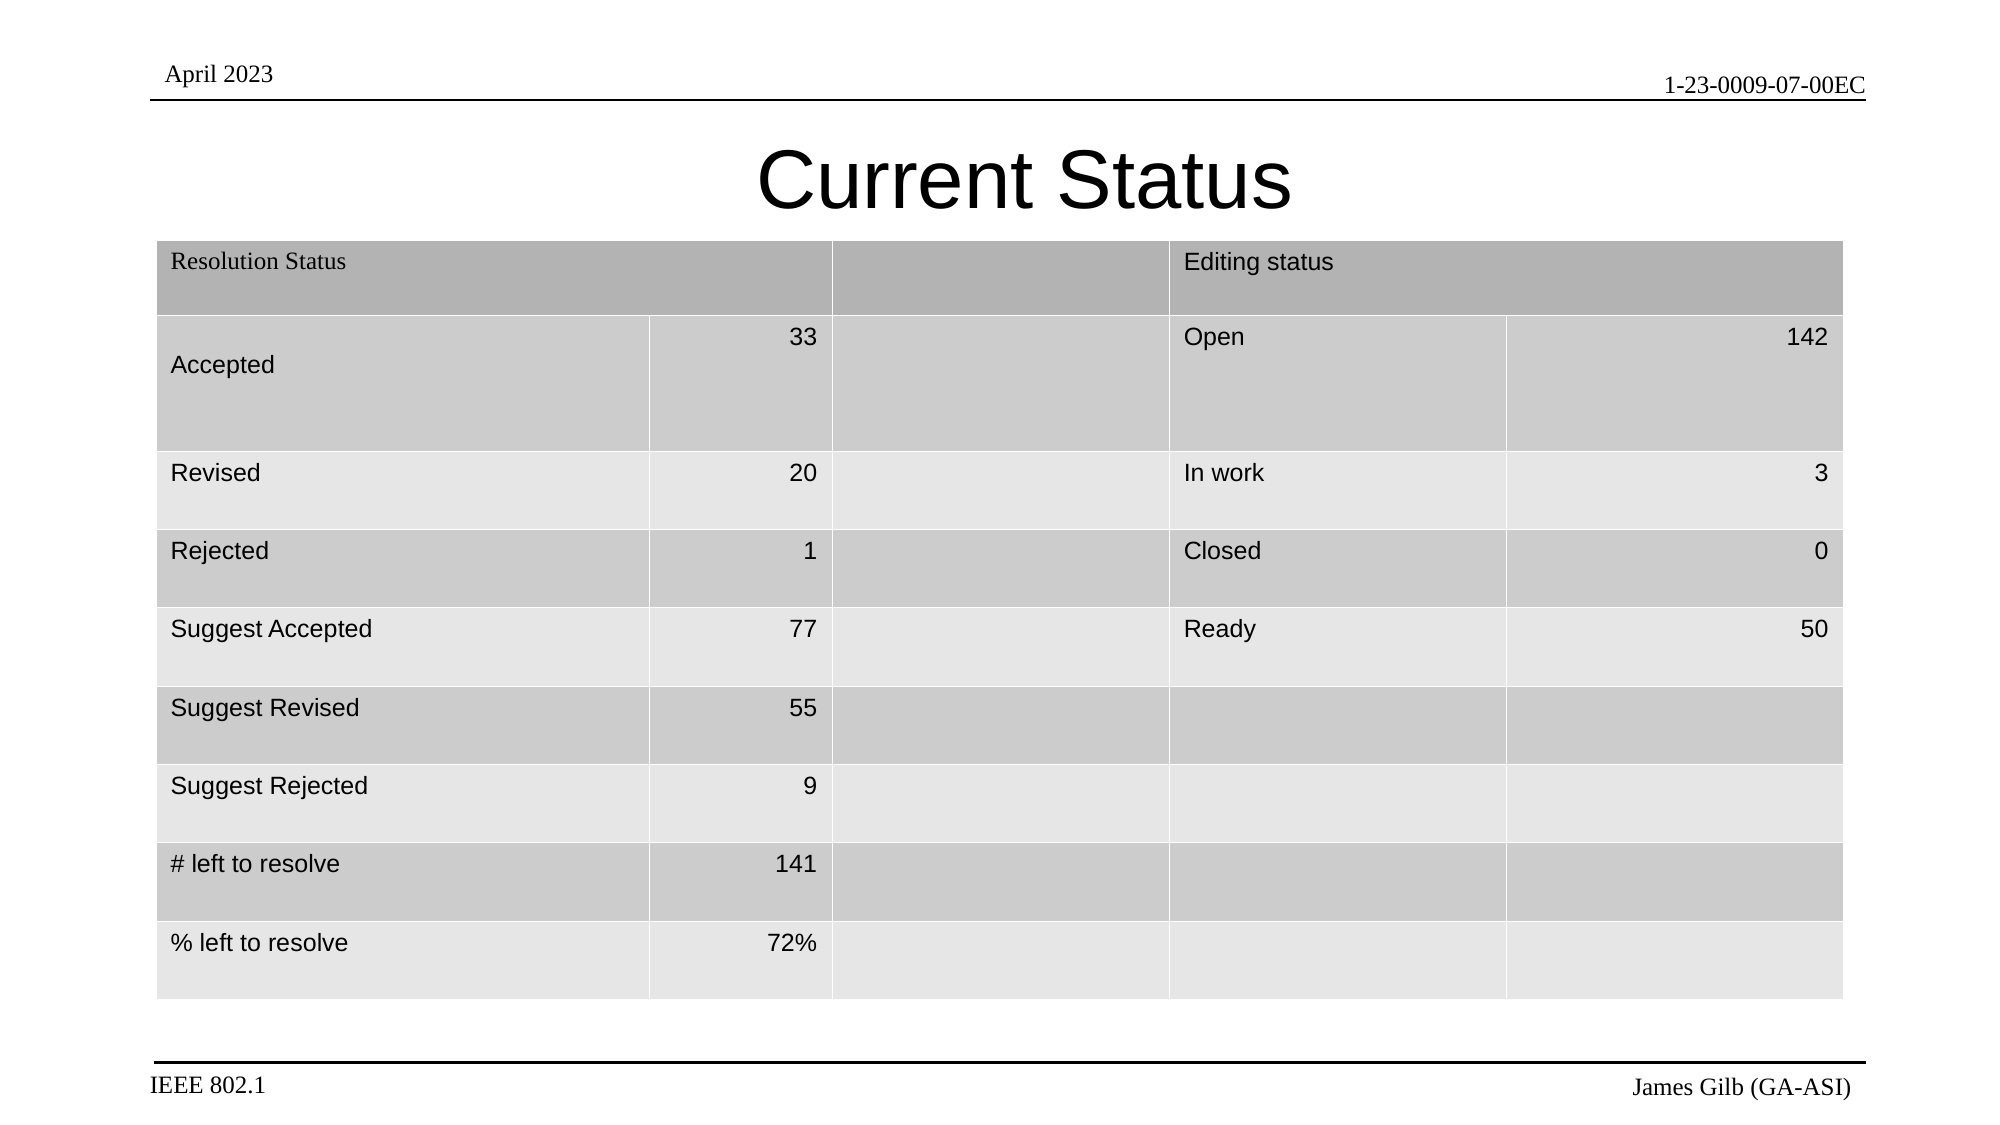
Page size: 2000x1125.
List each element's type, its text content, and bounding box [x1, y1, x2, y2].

table_cell [833, 843, 1169, 921]
table_header Editing status [1170, 241, 1843, 315]
table_cell Suggest Revised [157, 687, 649, 764]
title Current Status [149, 112, 1900, 238]
table_cell [1507, 687, 1843, 764]
table_cell 72% [650, 922, 832, 999]
table_cell 20 [650, 452, 832, 529]
table_cell [833, 765, 1169, 842]
table_cell [1170, 687, 1506, 764]
table_cell 1 [650, 530, 832, 607]
table_cell [833, 316, 1169, 451]
table_cell % left to resolve [157, 922, 649, 999]
table_cell 9 [650, 765, 832, 842]
table_cell [833, 687, 1169, 764]
table_cell 50 [1507, 608, 1843, 686]
table_cell 3 [1507, 452, 1843, 529]
table_cell Open [1170, 316, 1506, 451]
table_cell 0 [1507, 530, 1843, 607]
table_cell Accepted [157, 316, 649, 451]
table_cell 141 [650, 843, 832, 921]
table_cell [833, 452, 1169, 529]
table_cell Closed [1170, 530, 1506, 607]
table_cell Suggest Accepted [157, 608, 649, 686]
table_cell [1170, 843, 1506, 921]
table_cell [1507, 765, 1843, 842]
table_cell # left to resolve [157, 843, 649, 921]
table_cell 33 [650, 316, 832, 451]
table_cell Rejected [157, 530, 649, 607]
table_cell Revised [157, 452, 649, 529]
table_cell [833, 530, 1169, 607]
table_cell In work [1170, 452, 1506, 529]
table_cell [833, 922, 1169, 999]
table_cell Ready [1170, 608, 1506, 686]
table_cell [1507, 843, 1843, 921]
table_cell Suggest Rejected [157, 765, 649, 842]
table_header [833, 241, 1169, 315]
table_cell 77 [650, 608, 832, 686]
table_cell [1170, 922, 1506, 999]
table_header Resolution Status [157, 241, 832, 315]
table_cell [1507, 922, 1843, 999]
table_cell [833, 608, 1169, 686]
table_cell 55 [650, 687, 832, 764]
table_cell 142 [1507, 316, 1843, 451]
table_cell [1170, 765, 1506, 842]
